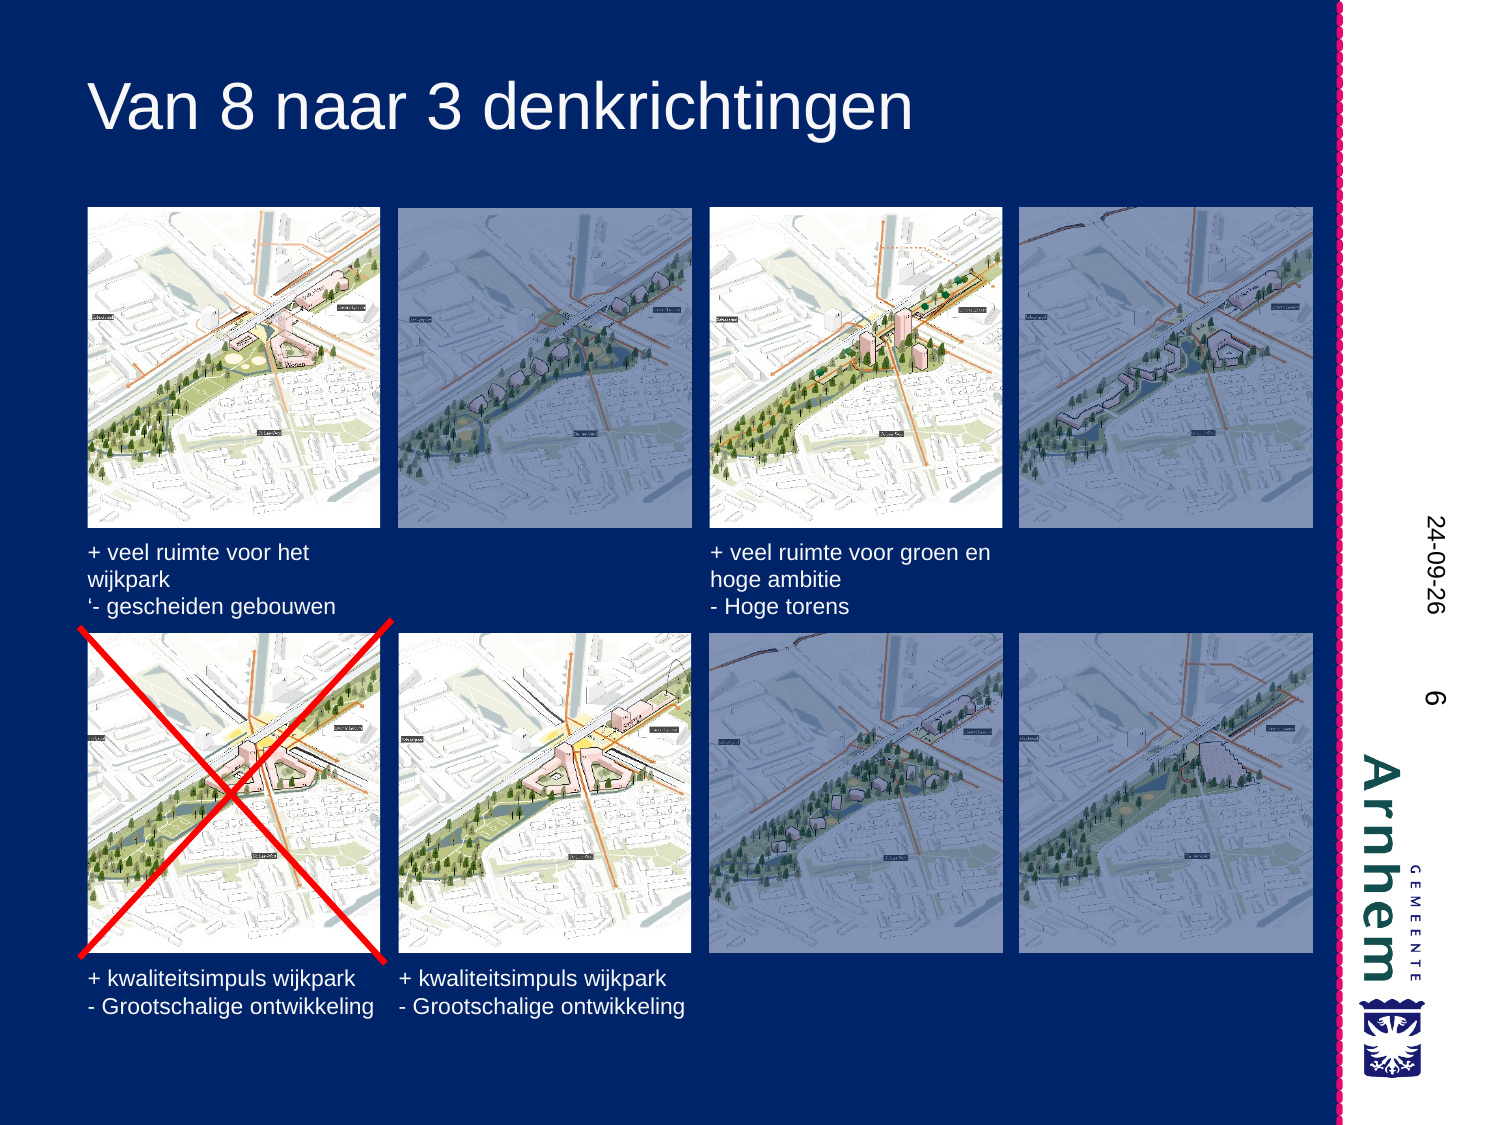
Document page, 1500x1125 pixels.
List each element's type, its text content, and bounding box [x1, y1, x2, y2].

text_box 6 [1412, 675, 1463, 751]
picture [1019, 633, 1313, 953]
picture [87, 207, 381, 528]
text_box + veel ruimte voor groen en hoge ambitie - Hoge torens [710, 537, 1003, 620]
picture [90, 633, 374, 788]
text_box + veel ruimte voor het wijkpark ‘- gescheiden gebouwen [87, 537, 381, 620]
picture [709, 207, 1003, 528]
text_box + kwaliteitsimpuls wijkpark - Grootschalige ontwikkeling [398, 963, 692, 1047]
picture [398, 208, 692, 528]
picture [237, 638, 381, 952]
picture [709, 633, 1003, 953]
picture [1019, 207, 1313, 528]
text_box + kwaliteitsimpuls wijkpark - Grootschalige ontwikkeling [87, 963, 381, 1047]
text_box 15-2-2022 [1410, 500, 1461, 688]
picture [90, 800, 370, 953]
picture [398, 633, 692, 953]
picture [87, 642, 225, 944]
title Van 8 naar 3 denkrichtingen [87, 62, 1245, 225]
